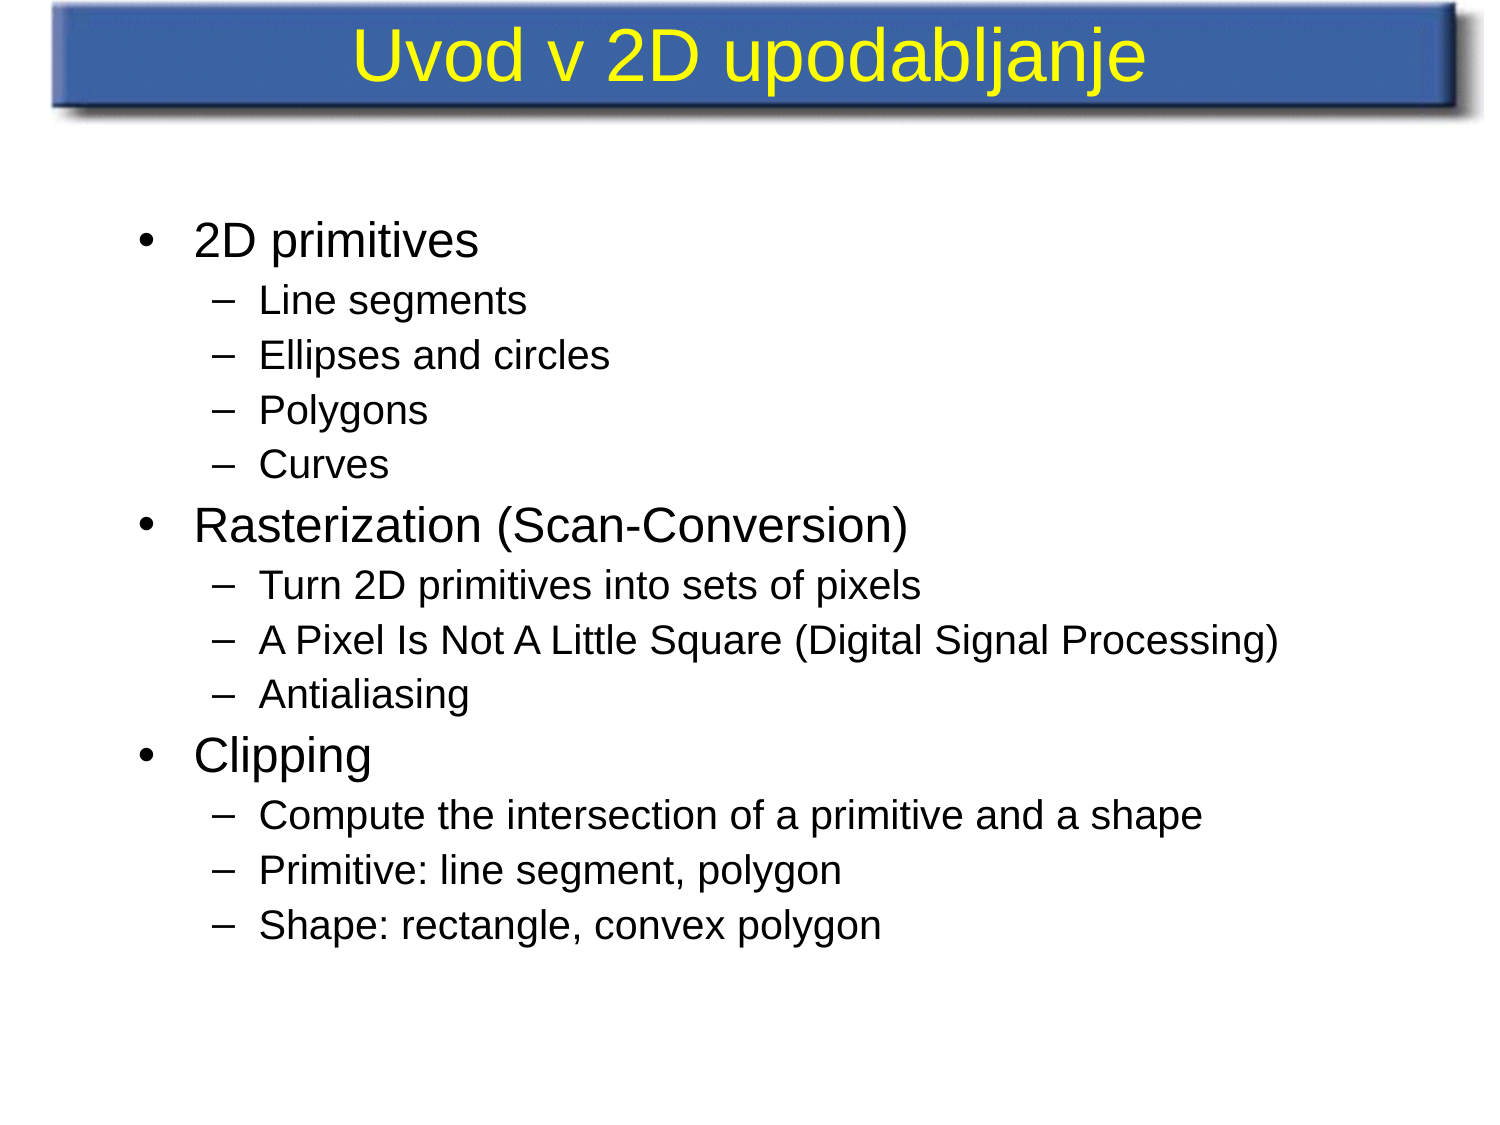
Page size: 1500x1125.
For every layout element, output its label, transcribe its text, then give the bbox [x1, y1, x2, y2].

list 2D primitives Line segments Ellipses and circles Polygons Curves Rasterization (Scan-Conversion) Turn 2D primitives into sets of pixels A Pixel Is Not A Little Square (Digital Signal Processing) Antialiasing Clipping Compute the intersection of a primitive and a shape Primitive: line segment, polygon Shape: rectangle, convex polygon [123, 207, 1377, 964]
picture [50, 0, 1484, 127]
title Uvod v 2D upodabljanje [75, 0, 1426, 105]
